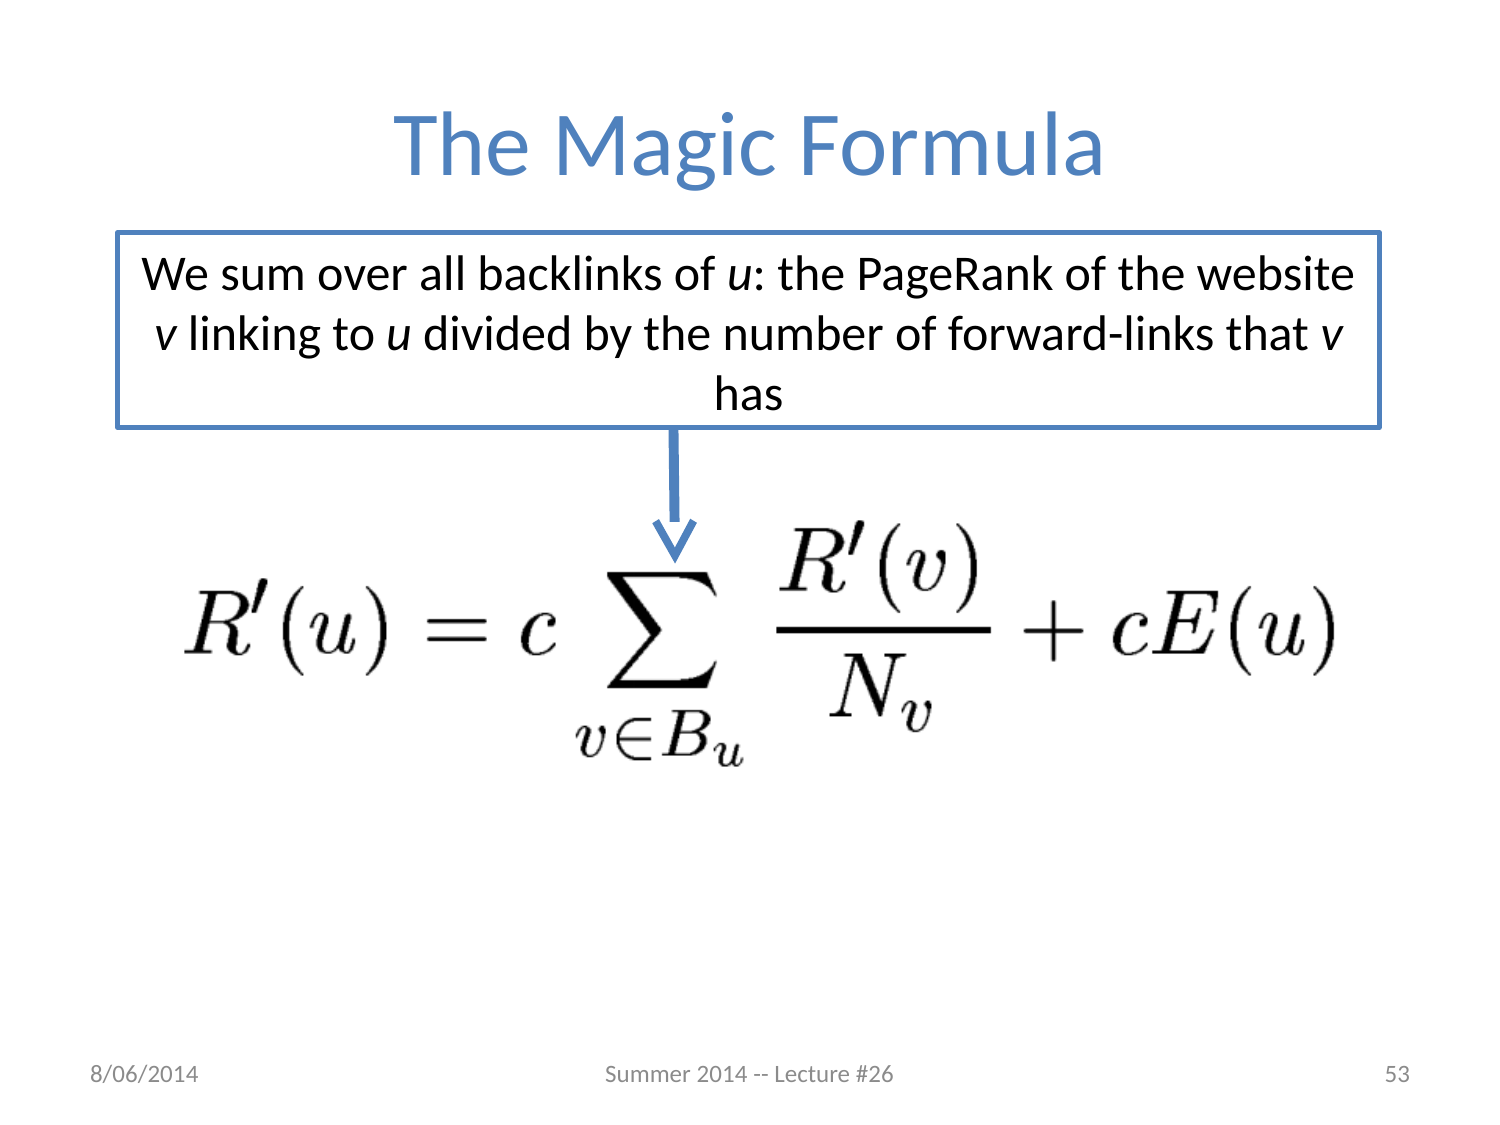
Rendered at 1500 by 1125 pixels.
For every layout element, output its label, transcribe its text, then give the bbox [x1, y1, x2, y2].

picture [75, 262, 1425, 1005]
text_box We sum over all backlinks of u: the PageRank of the website v linking to u divided by the number of forward-links that v has [117, 232, 1380, 428]
title The Magic Formula [75, 45, 1425, 233]
slide_number <number> [1074, 1042, 1425, 1103]
footer Summer 2014 -- Lecture #26 [512, 1042, 988, 1103]
slide_number 8/06/2014 [75, 1042, 425, 1103]
